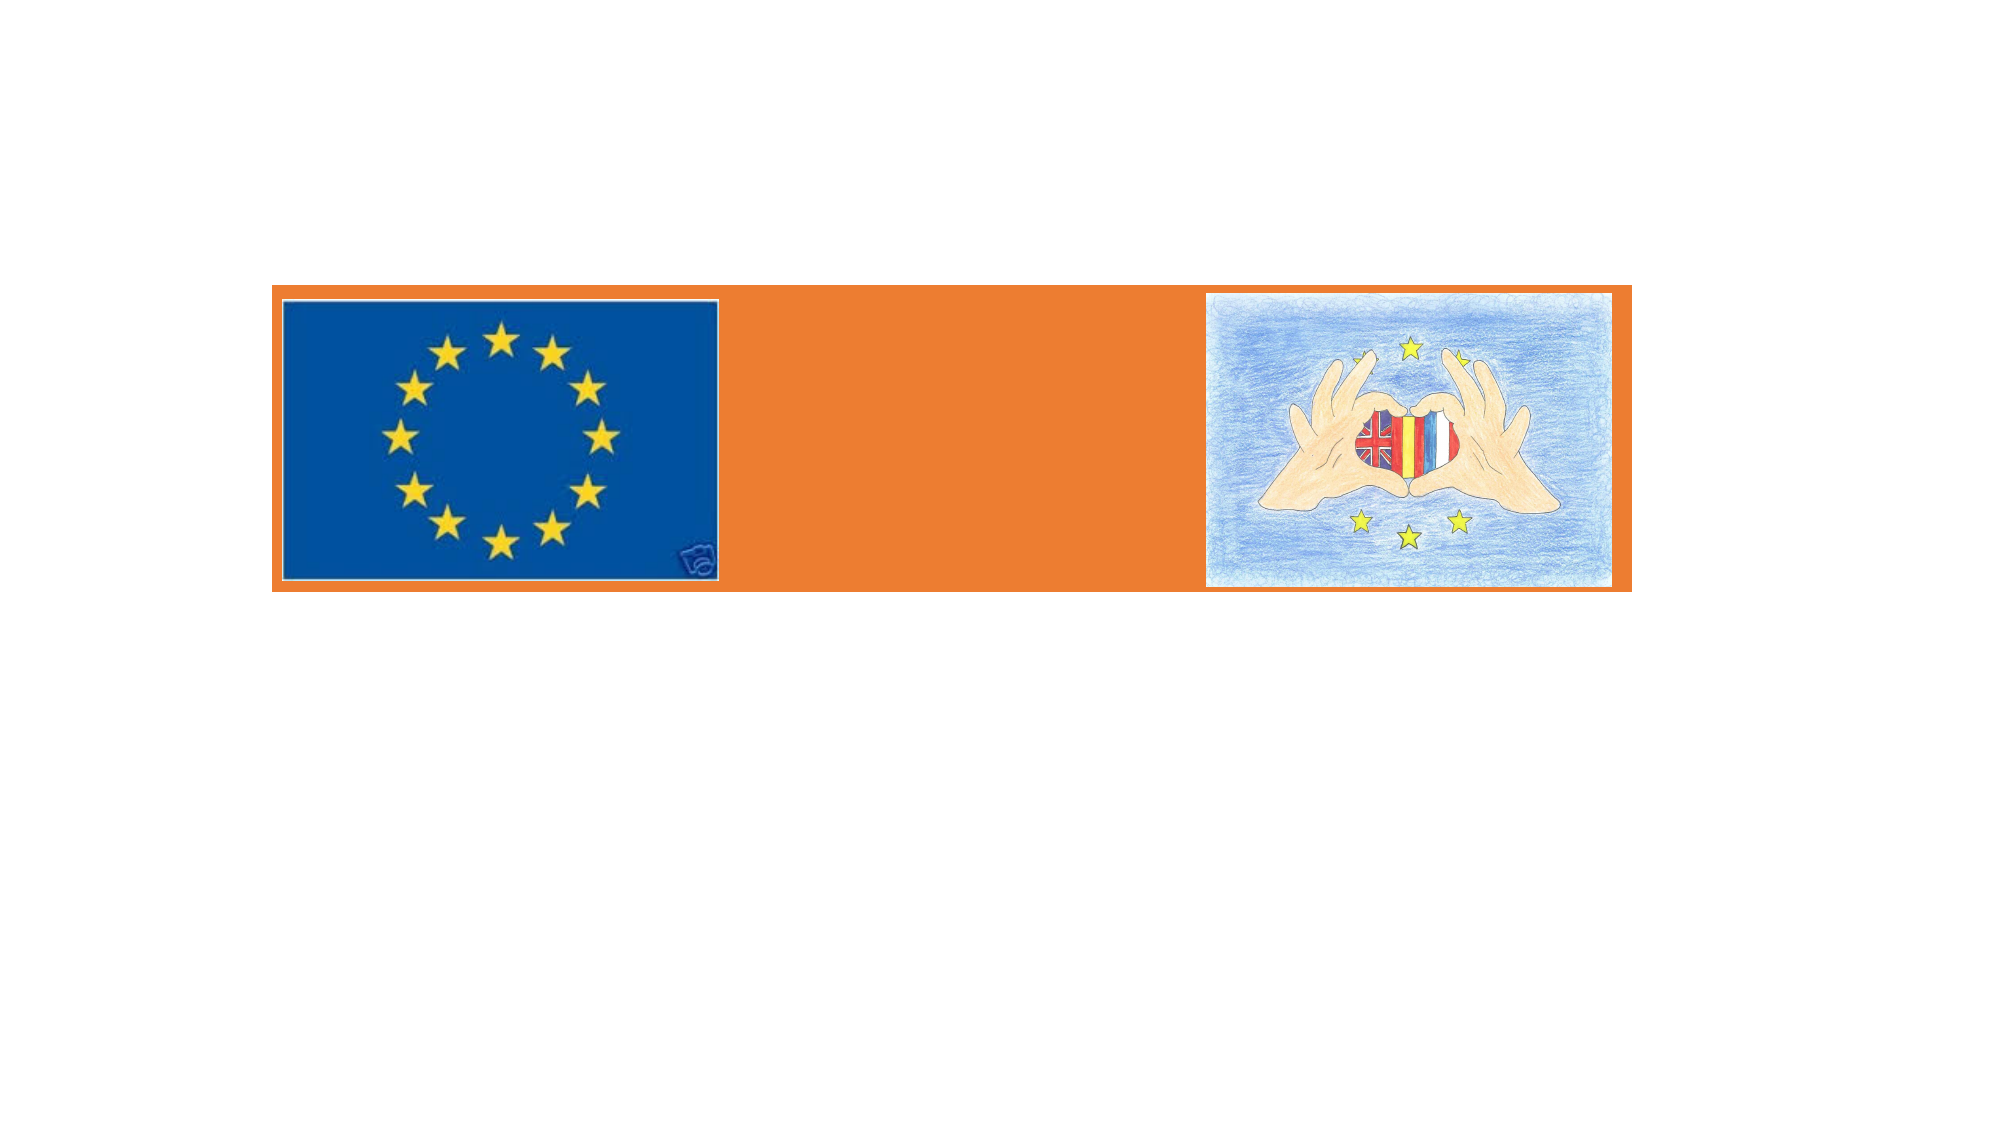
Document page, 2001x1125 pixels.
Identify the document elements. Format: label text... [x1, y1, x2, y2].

picture [282, 299, 719, 581]
text_box Co-funded by the Erasmus +Programme Of the European Union [272, 285, 1632, 592]
picture [1206, 293, 1612, 587]
